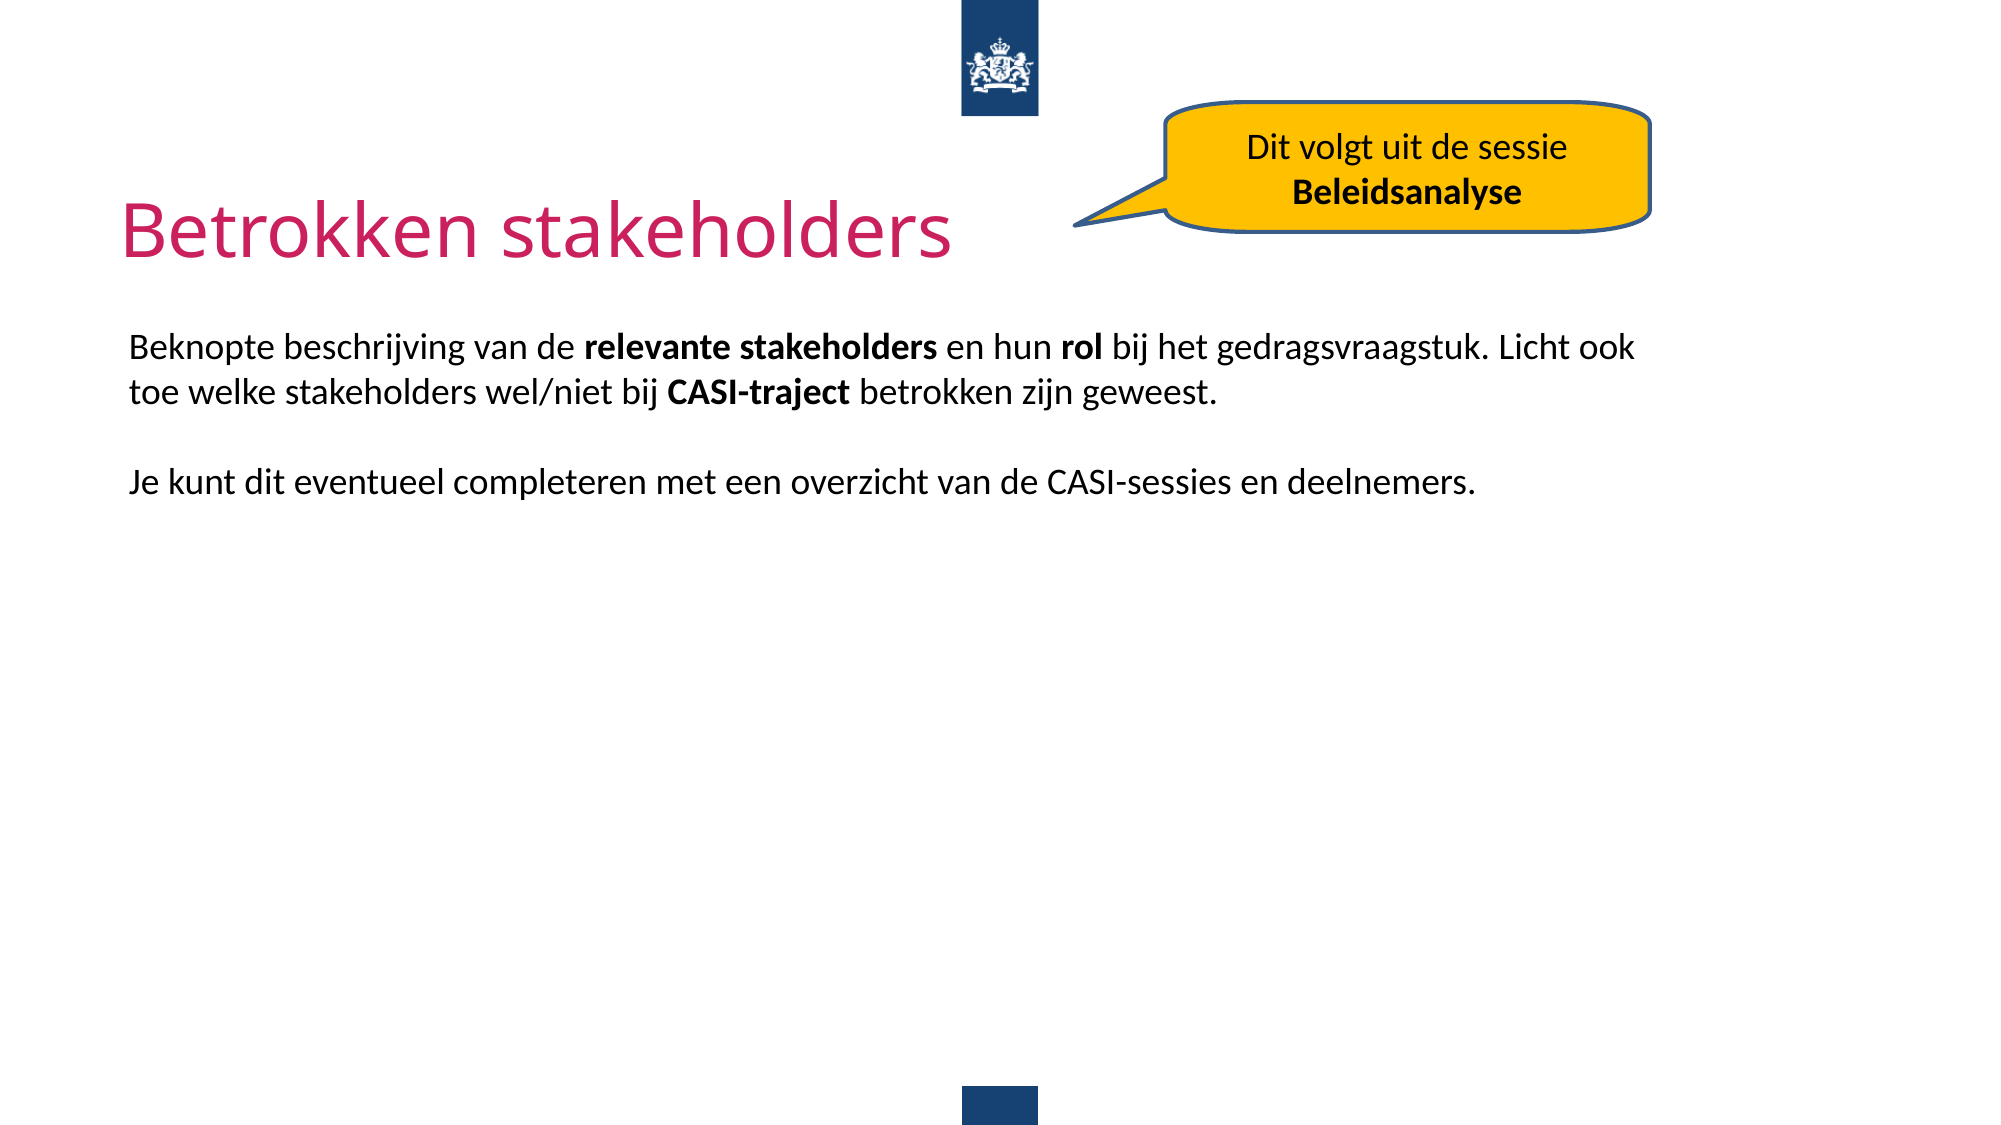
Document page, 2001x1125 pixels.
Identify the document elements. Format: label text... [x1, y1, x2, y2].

text_box Betrokken stakeholders [104, 125, 1897, 281]
text_box Dit volgt uit de sessie Beleidsanalyse [1074, 102, 1650, 232]
text_box Beknopte beschrijving van de relevante stakeholders en hun rol bij het gedragsvraagstuk. Licht ook toe welke stakeholders wel/niet bij CASI-traject betrokken zijn geweest. Je kunt dit eventueel completeren met een overzicht van de CASI-sessies en deelnemers. [114, 314, 1683, 1023]
